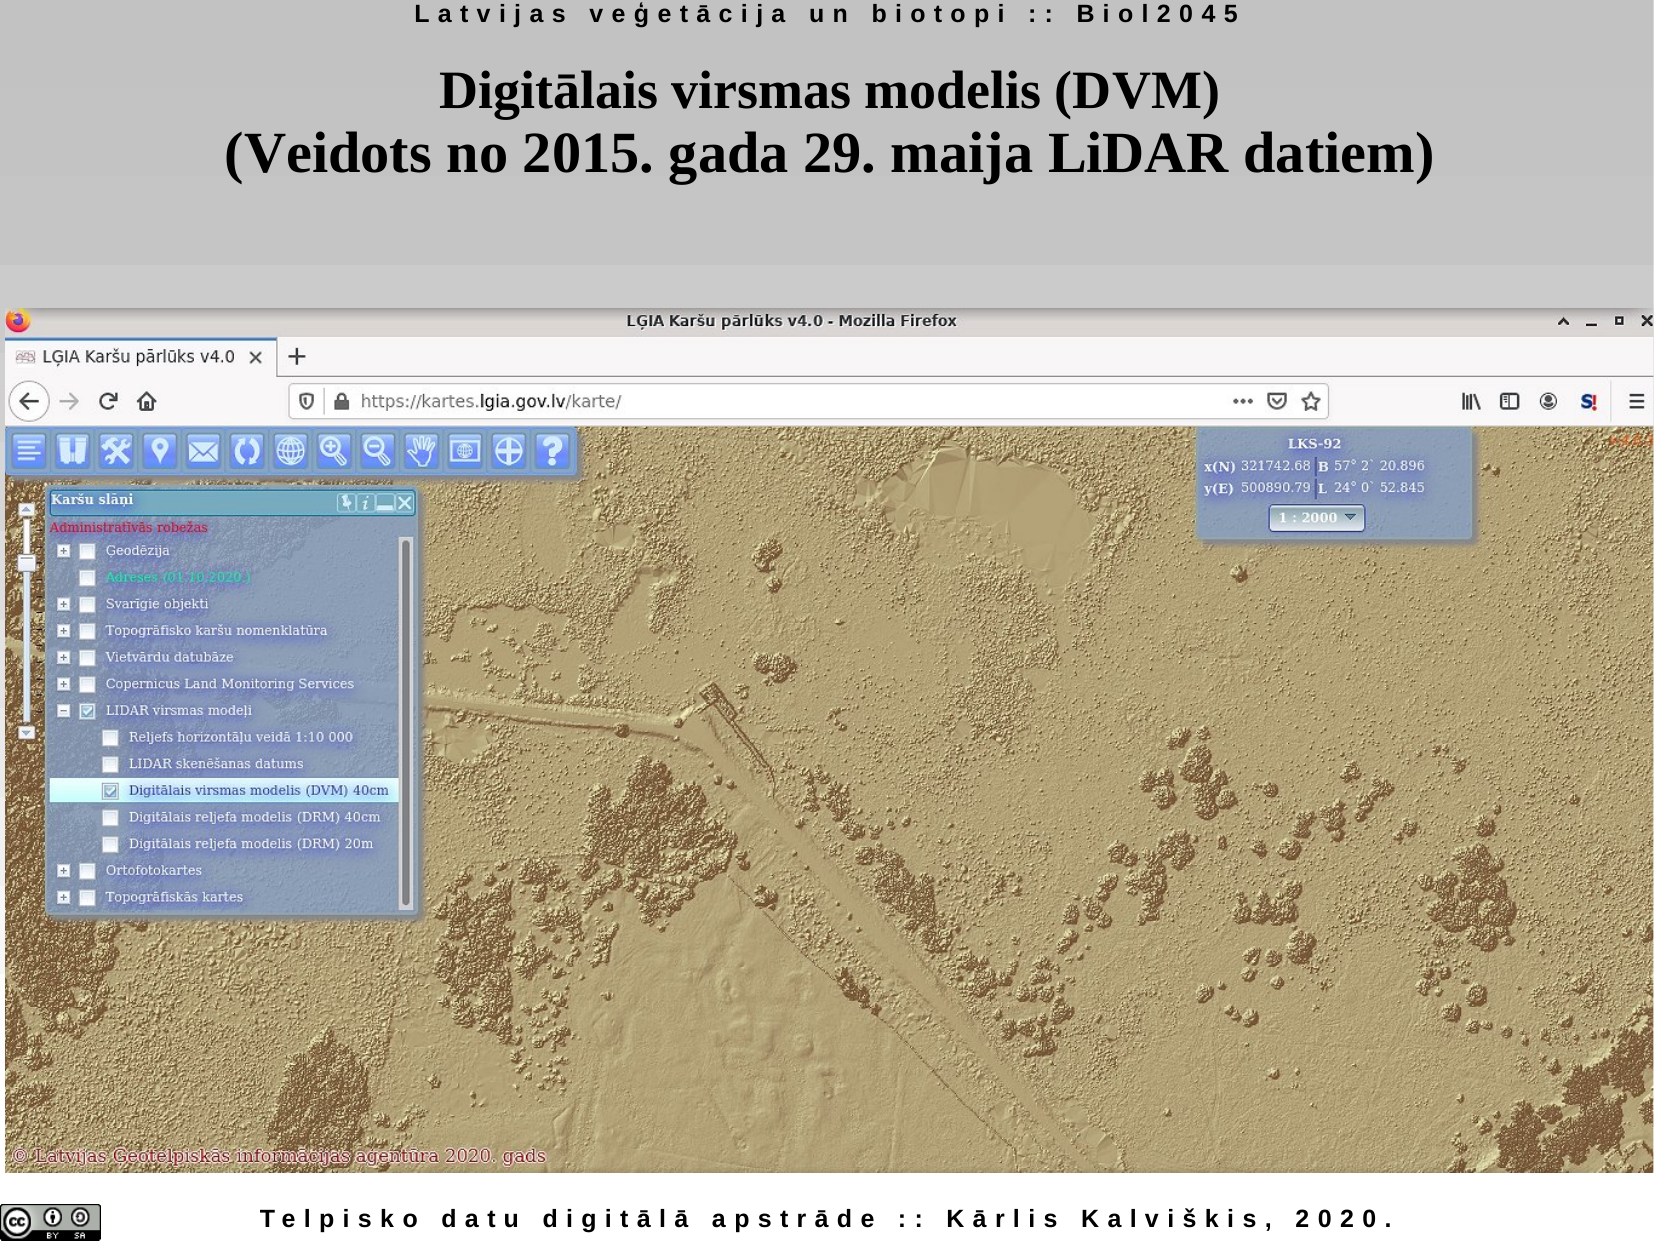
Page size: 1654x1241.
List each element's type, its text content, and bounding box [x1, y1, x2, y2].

picture [0, 0, 1654, 1241]
title Digitālais virsmas modelis (DVM) (Veidots no 2015. gada 29. maija LiDAR datiem) [34, 61, 1626, 296]
